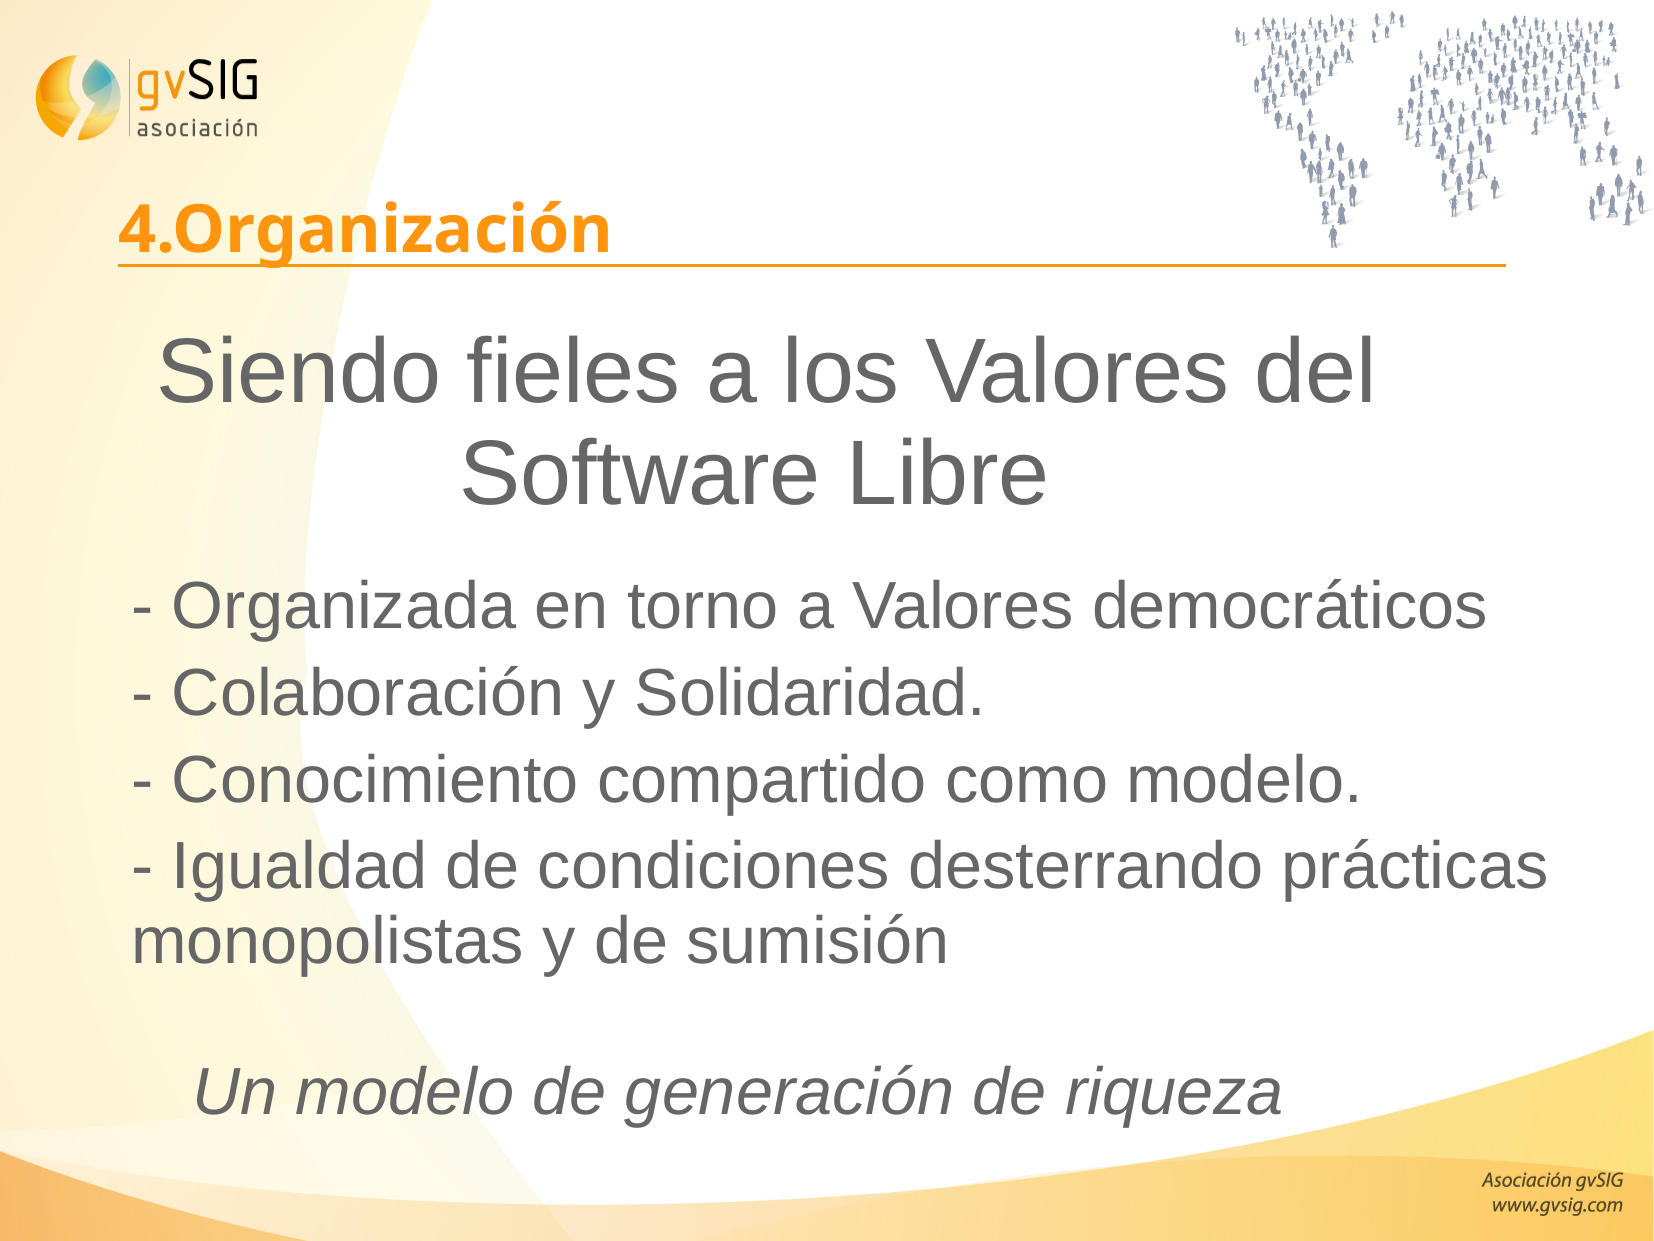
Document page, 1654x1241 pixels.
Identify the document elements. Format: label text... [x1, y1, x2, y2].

text_box Siendo fieles a los Valores del Software Libre [88, 311, 1447, 532]
text_box Un modelo de generación de riqueza [29, 1046, 1447, 1136]
text_box - Organizada en torno a Valores democráticos - Colaboración y Solidaridad. - Conocimiento compartido como modelo. - Igualdad de condiciones desterrando prácticas monopolistas y de sumisión [116, 561, 1565, 986]
picture [0, 0, 1654, 1241]
title 4.Organización [118, 177, 1607, 276]
